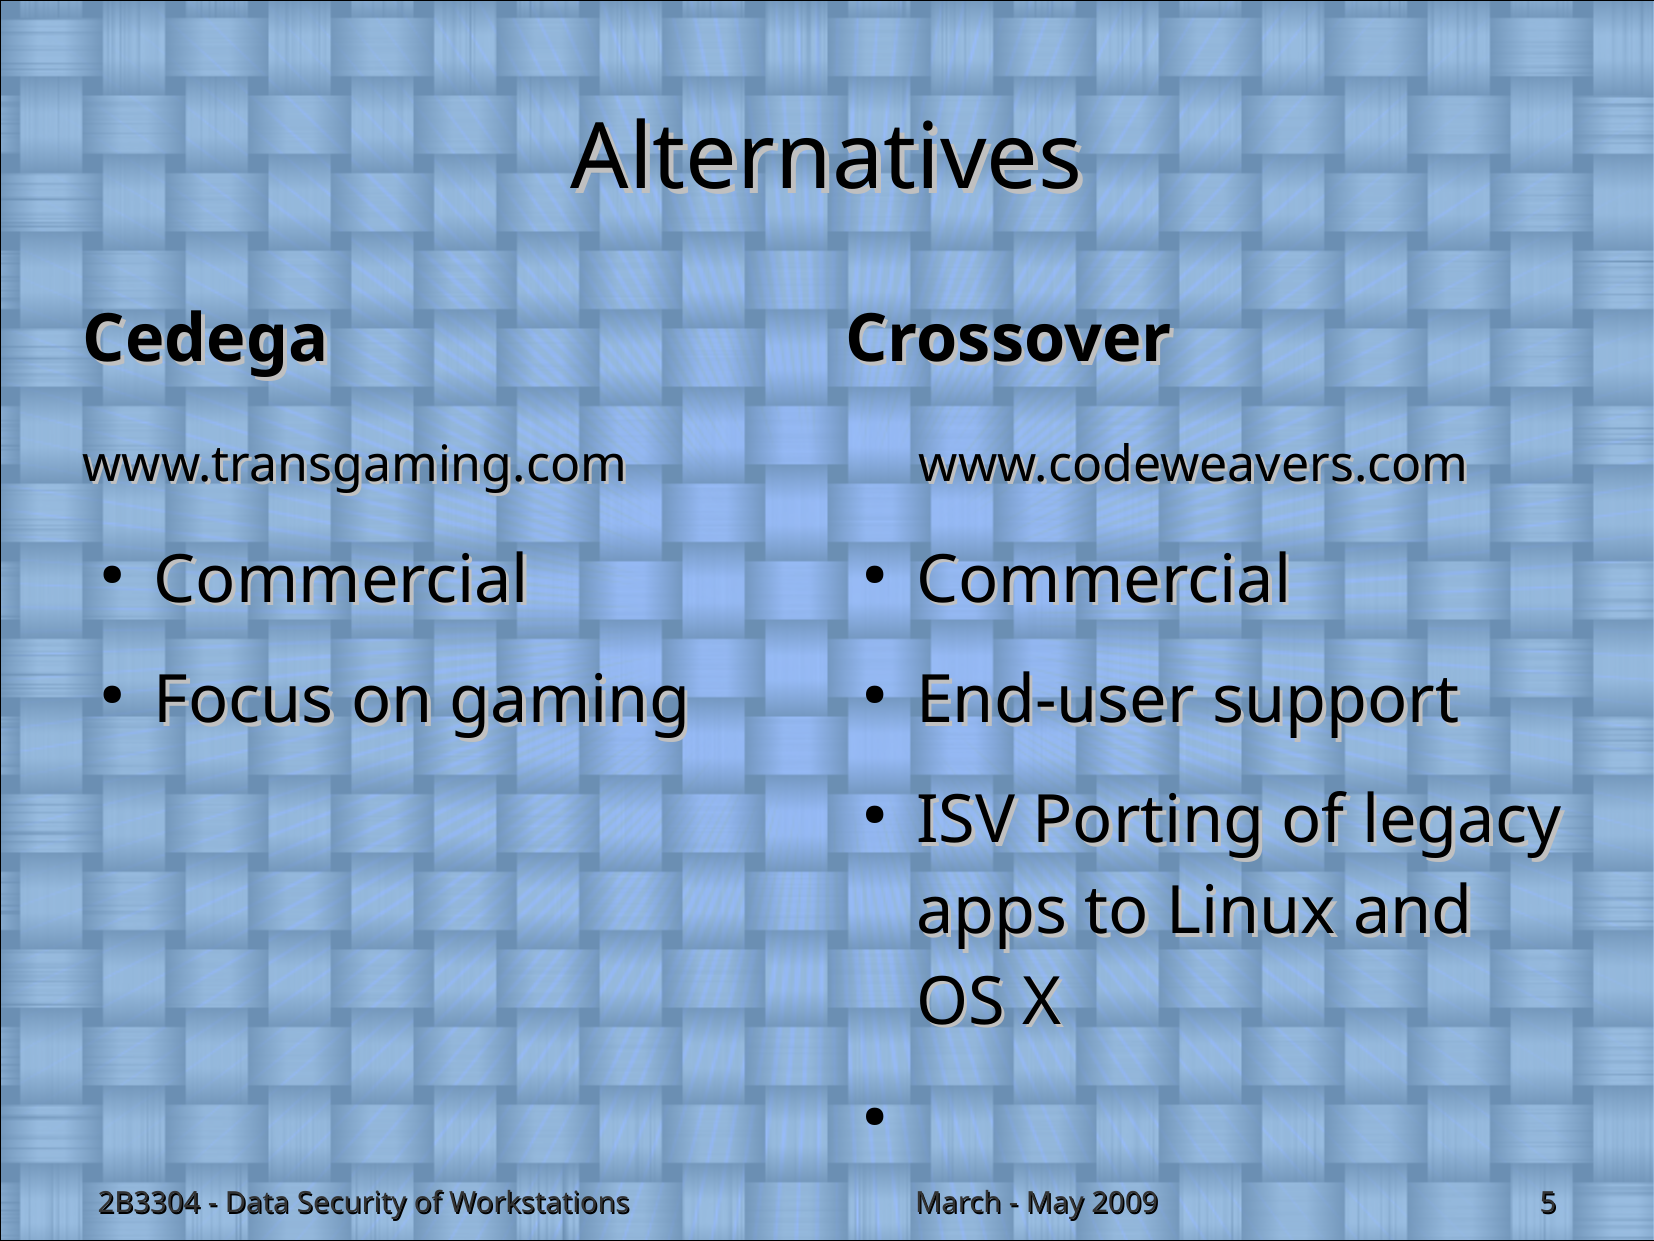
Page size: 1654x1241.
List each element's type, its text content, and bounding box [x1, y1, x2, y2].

list Crossover www.codeweavers.com Commercial End-user support ISV Porting of legacy apps to Linux and OS X [845, 290, 1572, 1132]
list Cedega www.transgaming.com Commercial Focus on gaming [82, 290, 809, 1094]
title Alternatives [82, 49, 1571, 257]
